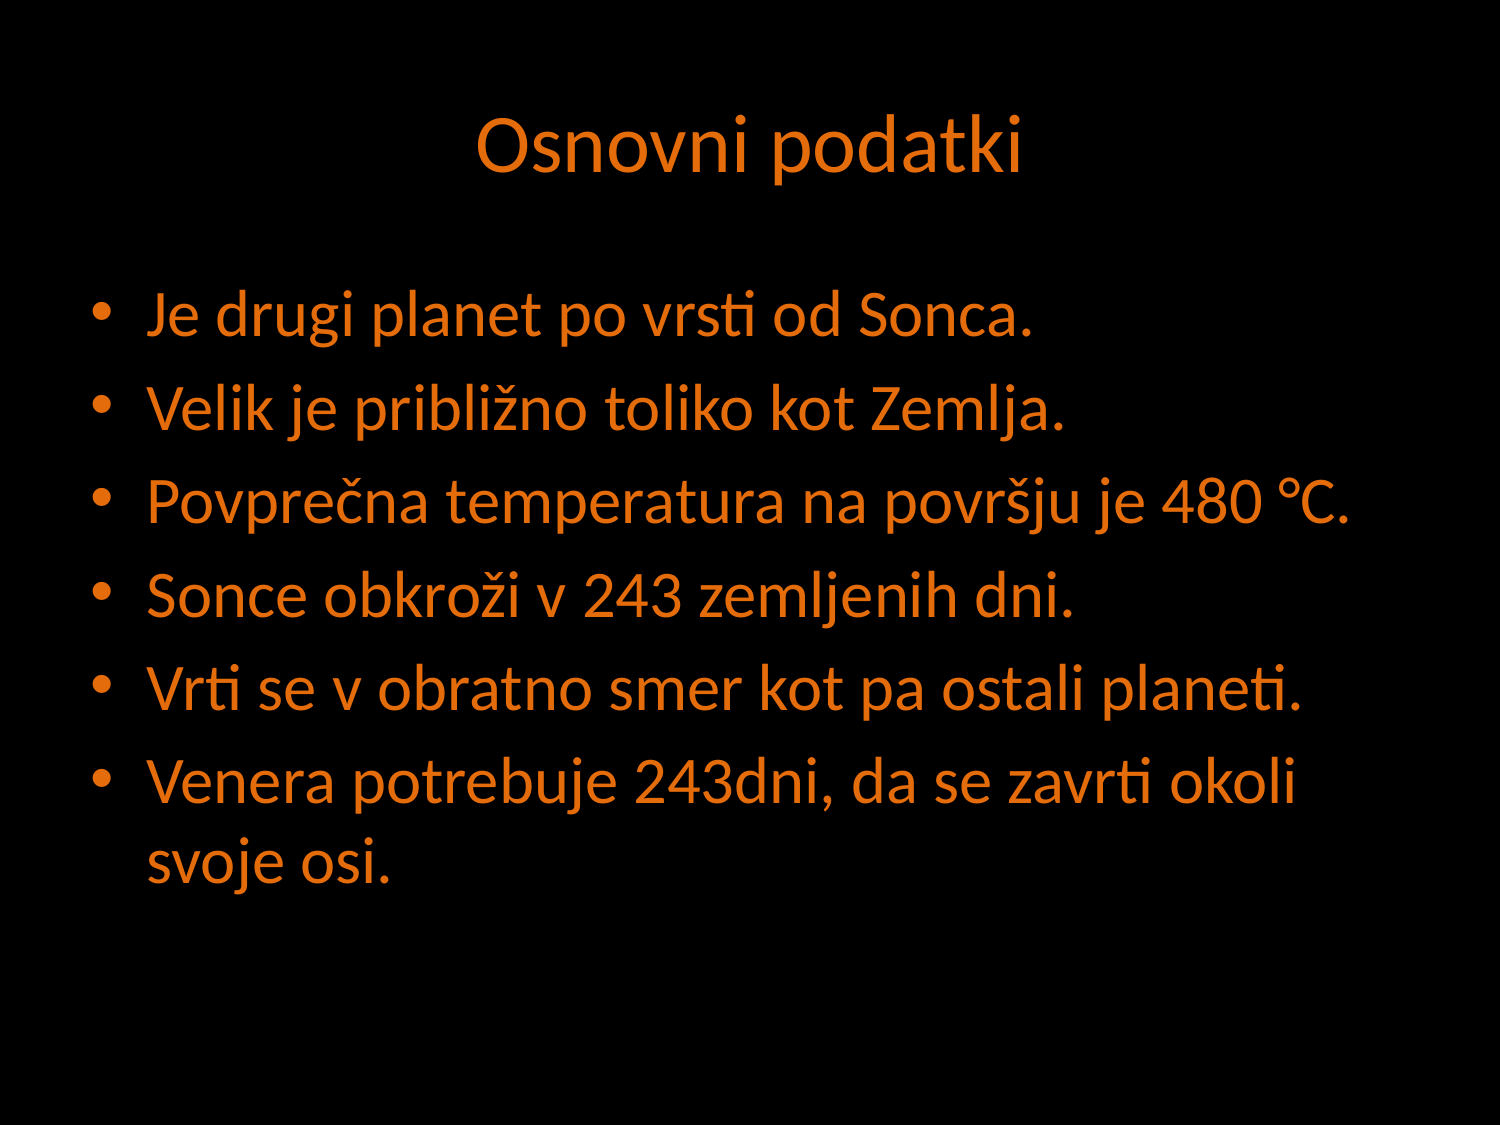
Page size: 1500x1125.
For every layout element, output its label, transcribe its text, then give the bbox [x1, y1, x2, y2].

list Je drugi planet po vrsti od Sonca. Velik je približno toliko kot Zemlja. Povprečna temperatura na površju je 480 °C. Sonce obkroži v 243 zemljenih dni. Vrti se v obratno smer kot pa ostali planeti. Venera potrebuje 243dni, da se zavrti okoli svoje osi. [75, 262, 1425, 1005]
title Osnovni podatki [75, 45, 1425, 233]
